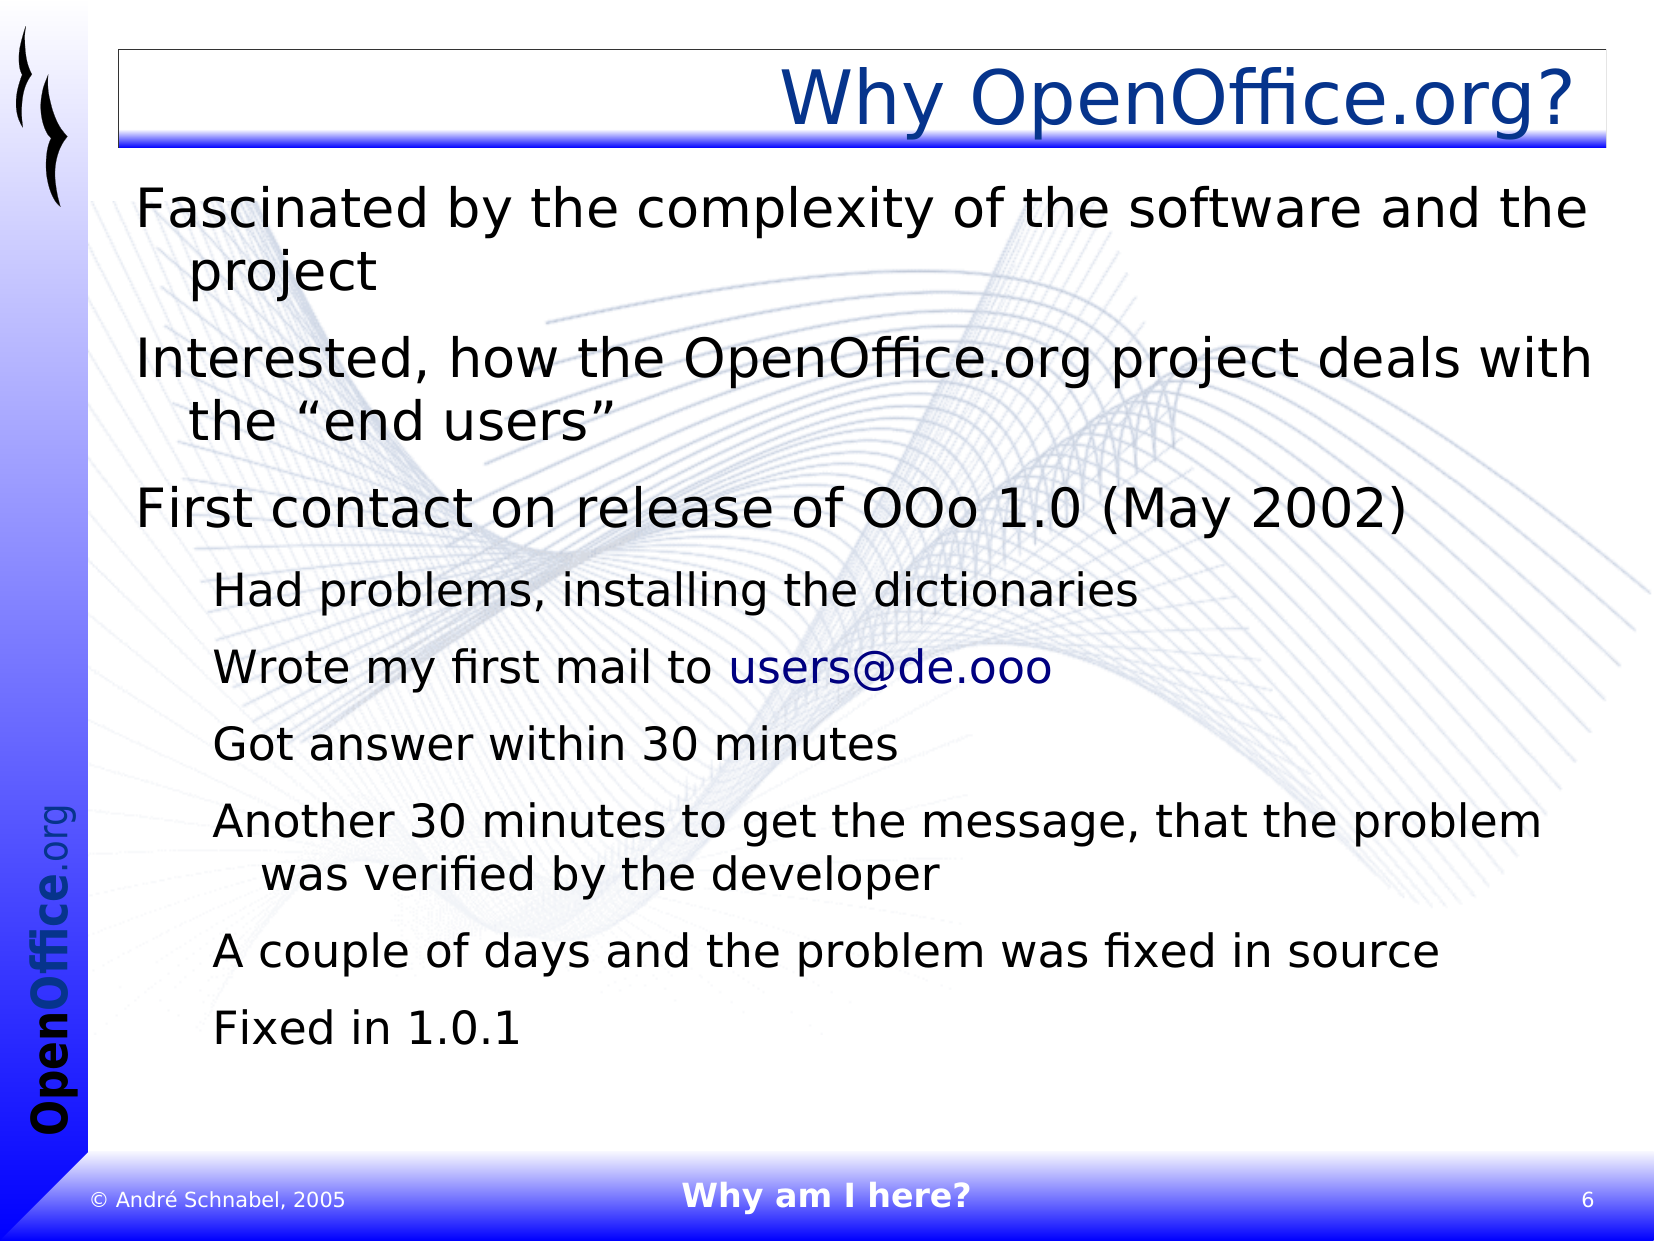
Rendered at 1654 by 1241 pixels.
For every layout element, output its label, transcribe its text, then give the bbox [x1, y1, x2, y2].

list Fascinated by the complexity of the software and the project Interested, how the OpenOffice.org project deals with the “end users” First contact on release of OOo 1.0 (May 2002) Had problems, installing the dictionaries Wrote my first mail to users@de.ooo Got answer within 30 minutes Another 30 minutes to get the message, that the problem was verified by the developer A couple of days and the problem was fixed in source Fixed in 1.0.1 [118, 177, 1607, 1109]
title Why OpenOffice.org? [118, 49, 1607, 148]
